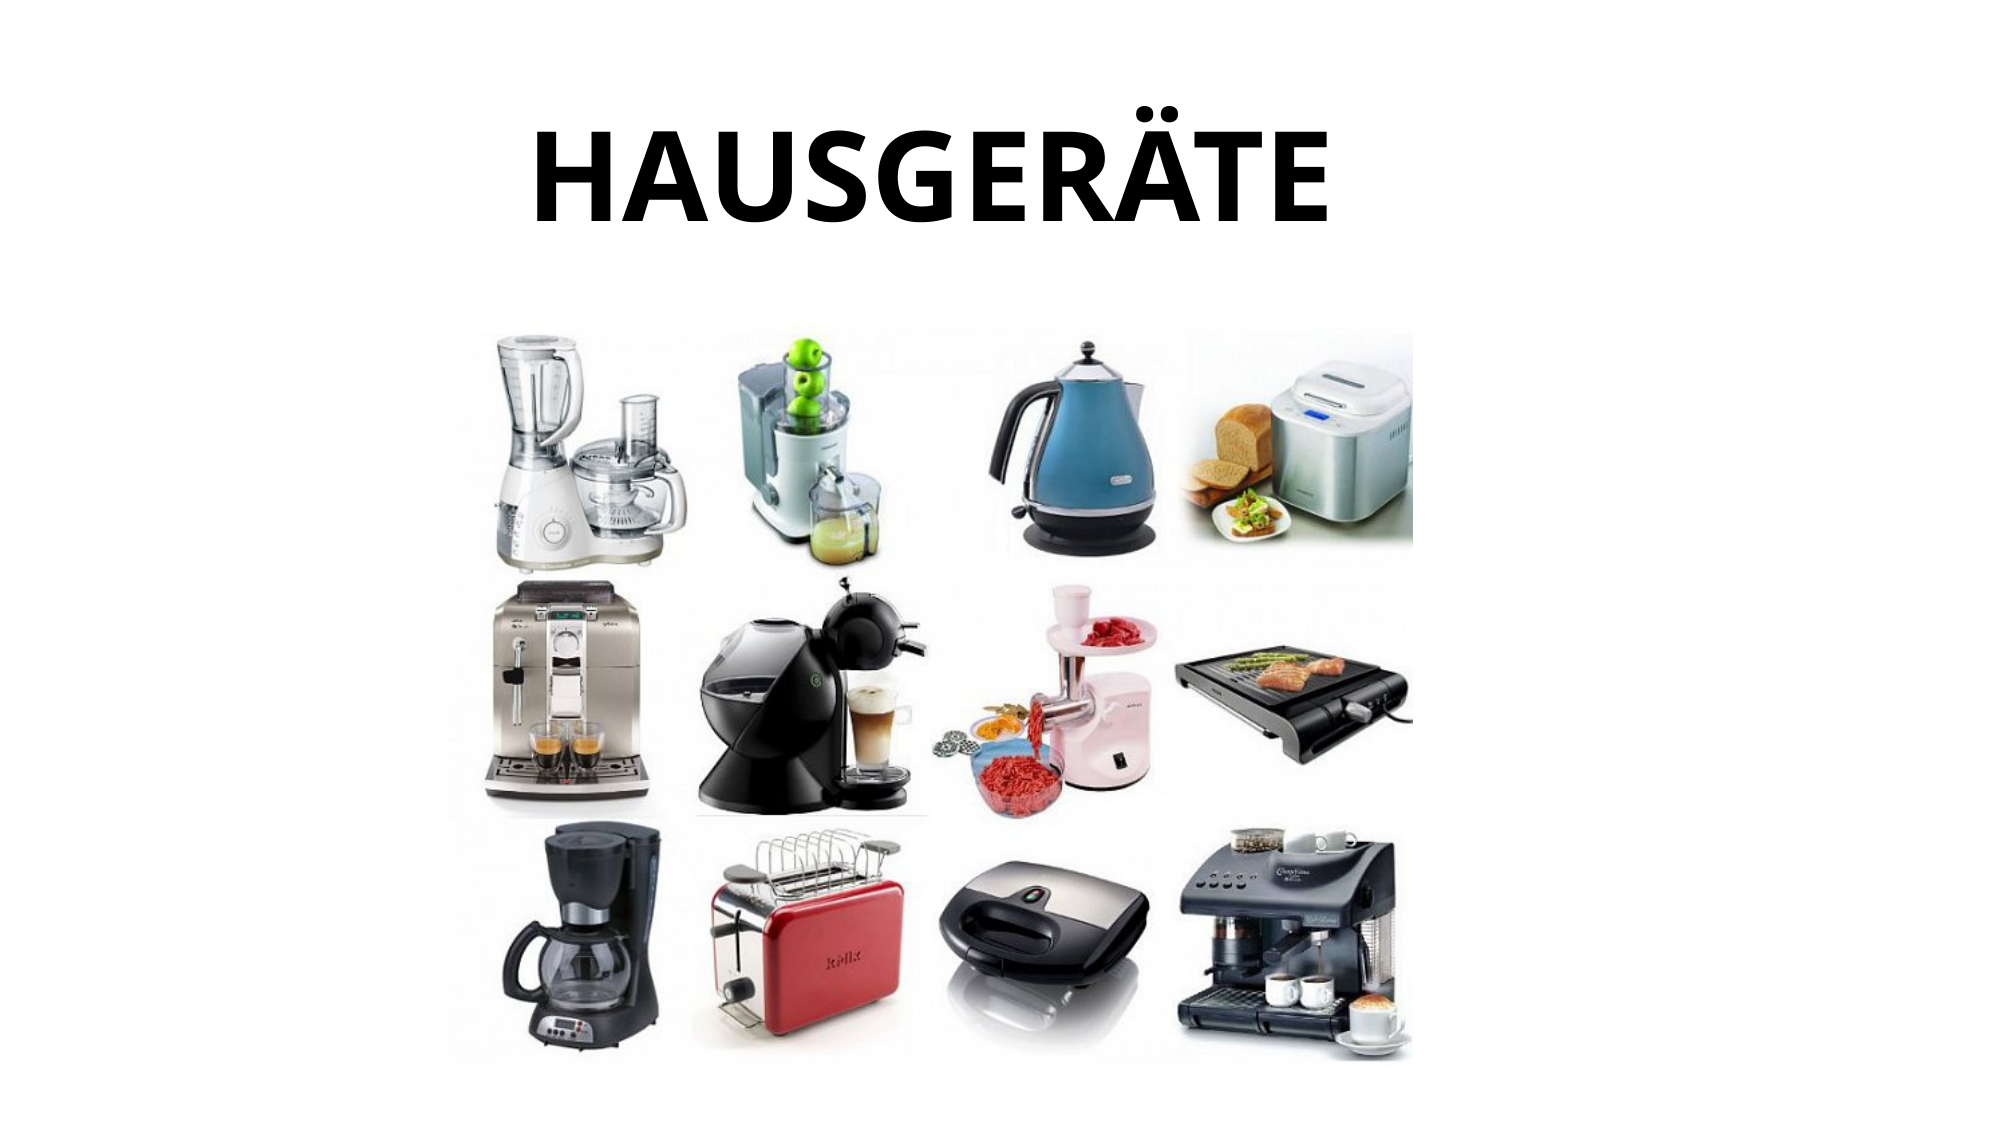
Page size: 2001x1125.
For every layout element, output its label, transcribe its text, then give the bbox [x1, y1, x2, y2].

picture [449, 323, 1413, 1066]
title HAUSGERÄTE [180, 0, 1681, 256]
